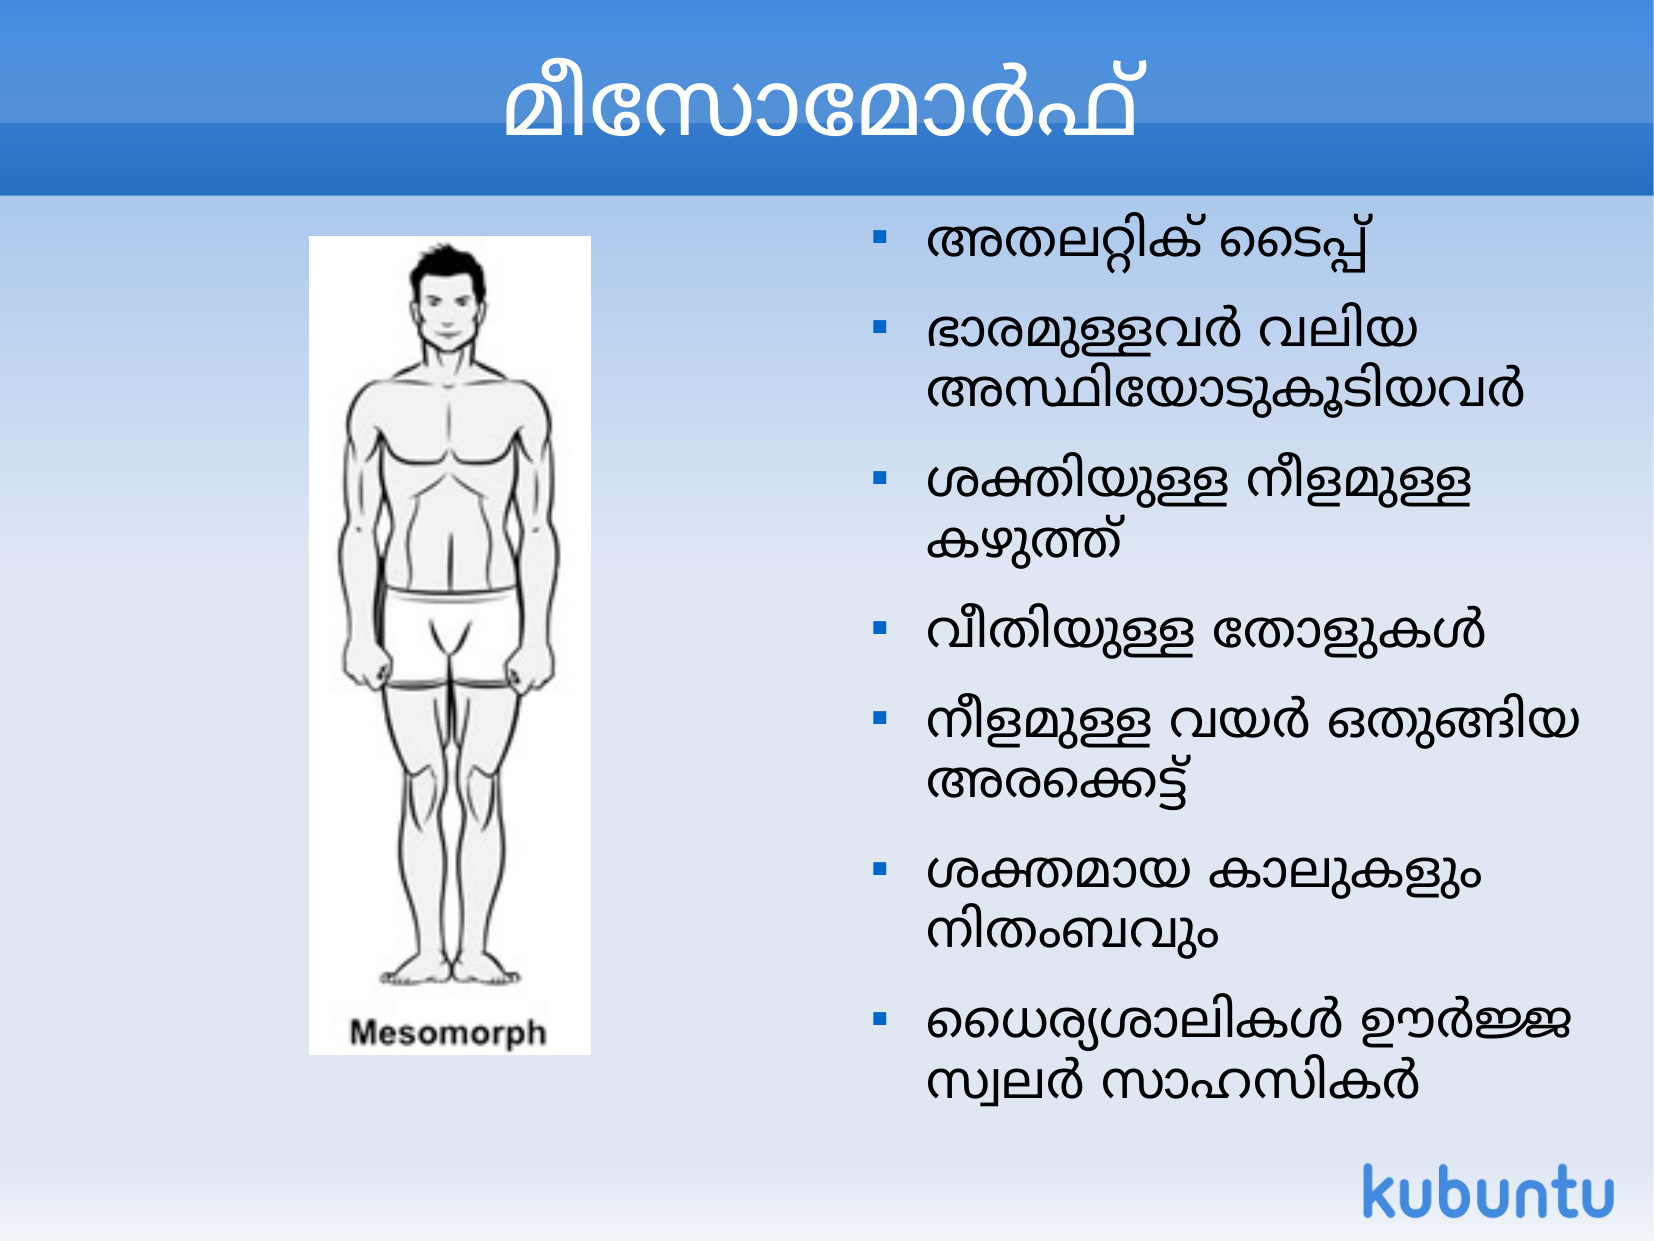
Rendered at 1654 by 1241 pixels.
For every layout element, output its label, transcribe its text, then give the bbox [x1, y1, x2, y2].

list അതലറ്റിക് ടൈപ്പ് ഭാരമുള്ളവര്‍ വലിയ അസ്ഥിയോടുകൂടിയവര്‍ ശക്തിയുള്ള നീളമുള്ള കഴുത്ത് വീതിയുള്ള തോളുകള്‍ നീളമുള്ള വയര്‍ ഒതുങ്ങിയ അരക്കെട്ട് ശക്തമായ കാലുകളും നിതംബവും ധൈര്യശാലികള്‍ ഊര്‍ജ്ജ സ്വലര്‍ സാഹസികര്‍ [855, 207, 1582, 1111]
title മീസോമോര്‍ഫ് [76, 0, 1565, 208]
picture [0, 0, 1654, 1241]
